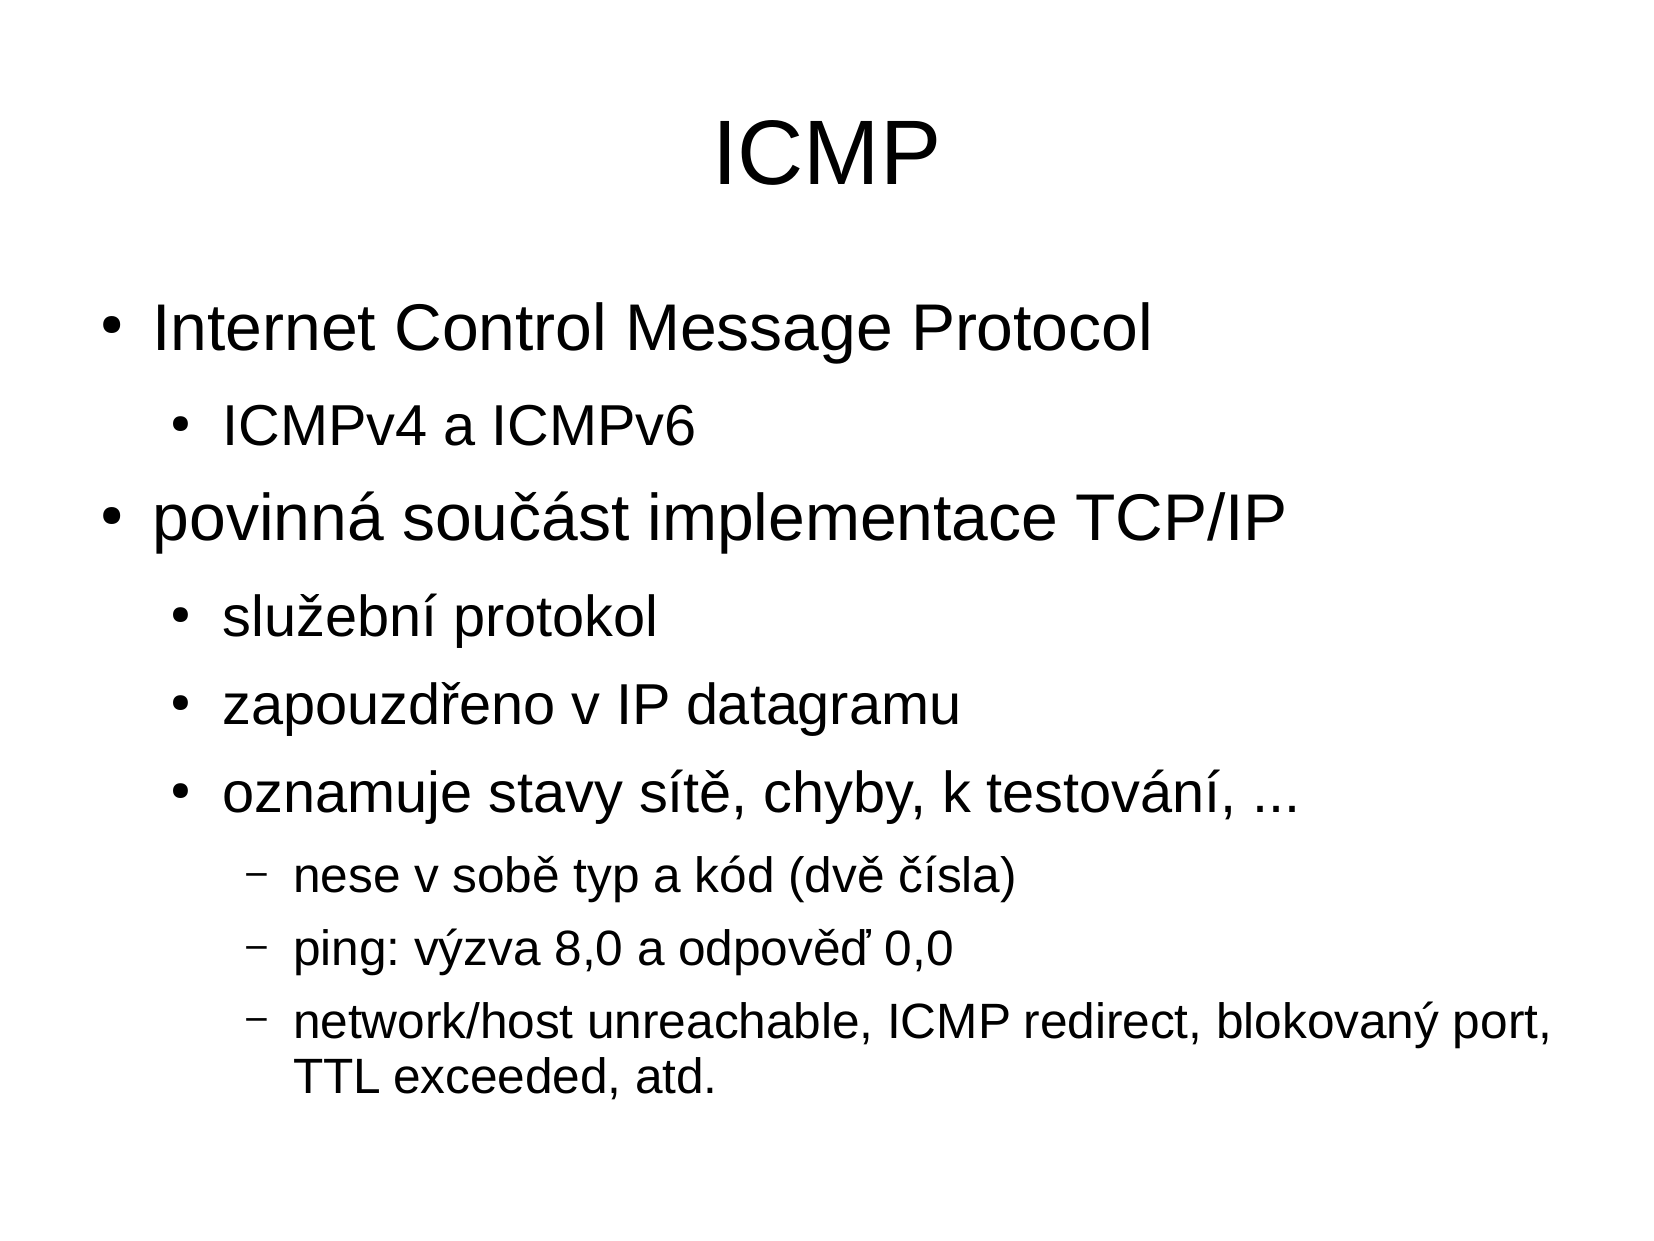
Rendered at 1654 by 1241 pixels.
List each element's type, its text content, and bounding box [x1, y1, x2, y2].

title ICMP [82, 49, 1571, 257]
list Internet Control Message Protocol ICMPv4 a ICMPv6 povinná součást implementace TCP/IP služební protokol zapouzdřeno v IP datagramu oznamuje stavy sítě, chyby, k testování, ... nese v sobě typ a kód (dvě čísla) ping: výzva 8,0 a odpověď 0,0 network/host unreachable, ICMP redirect, blokovaný port, TTL exceeded, atd. [82, 290, 1571, 1109]
